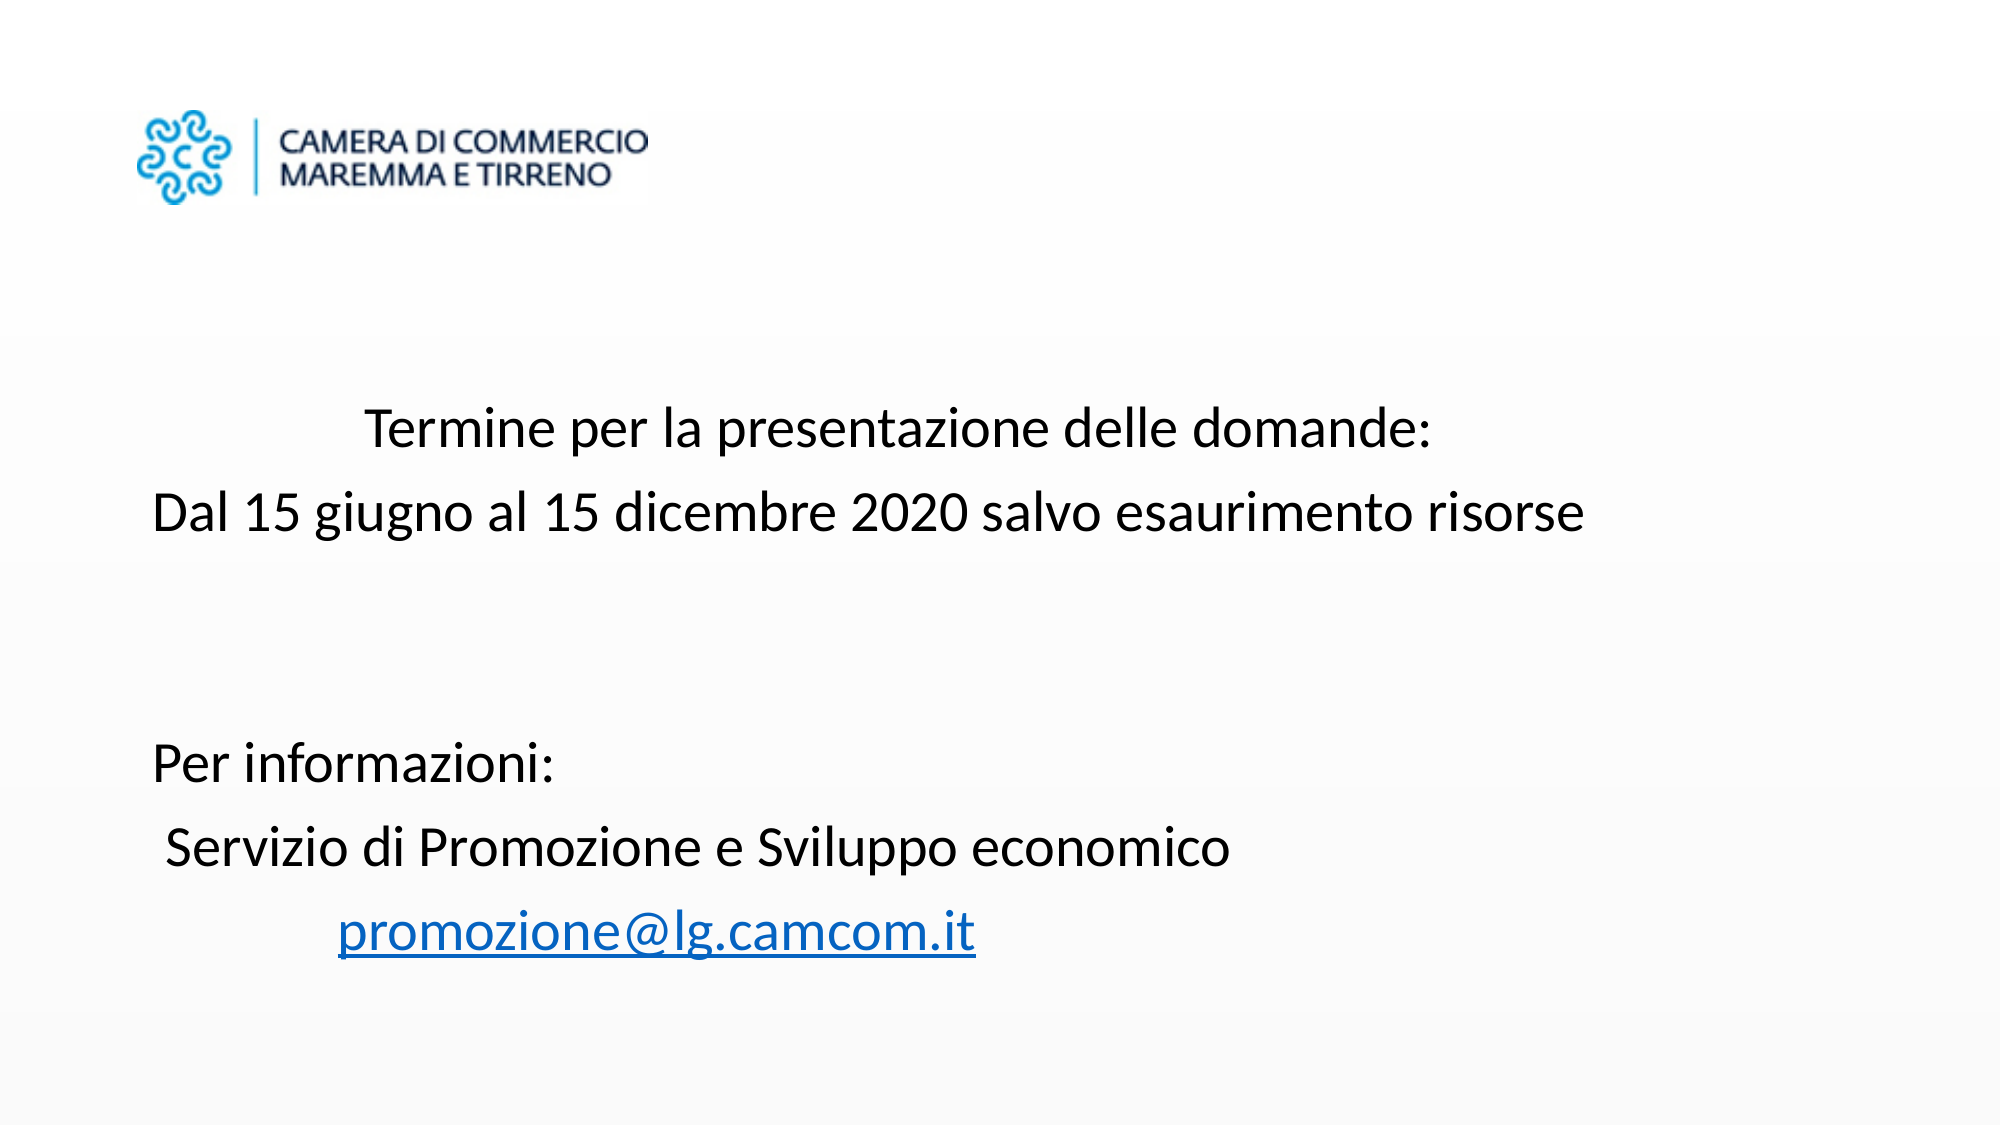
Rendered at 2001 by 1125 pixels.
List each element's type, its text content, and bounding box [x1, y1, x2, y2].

list Termine per la presentazione delle domande: Dal 15 giugno al 15 dicembre 2020 salvo esaurimento risorse Per informazioni: Servizio di Promozione e Sviluppo economico promozione@lg.camcom.it [137, 299, 1863, 1014]
picture [137, 110, 648, 205]
